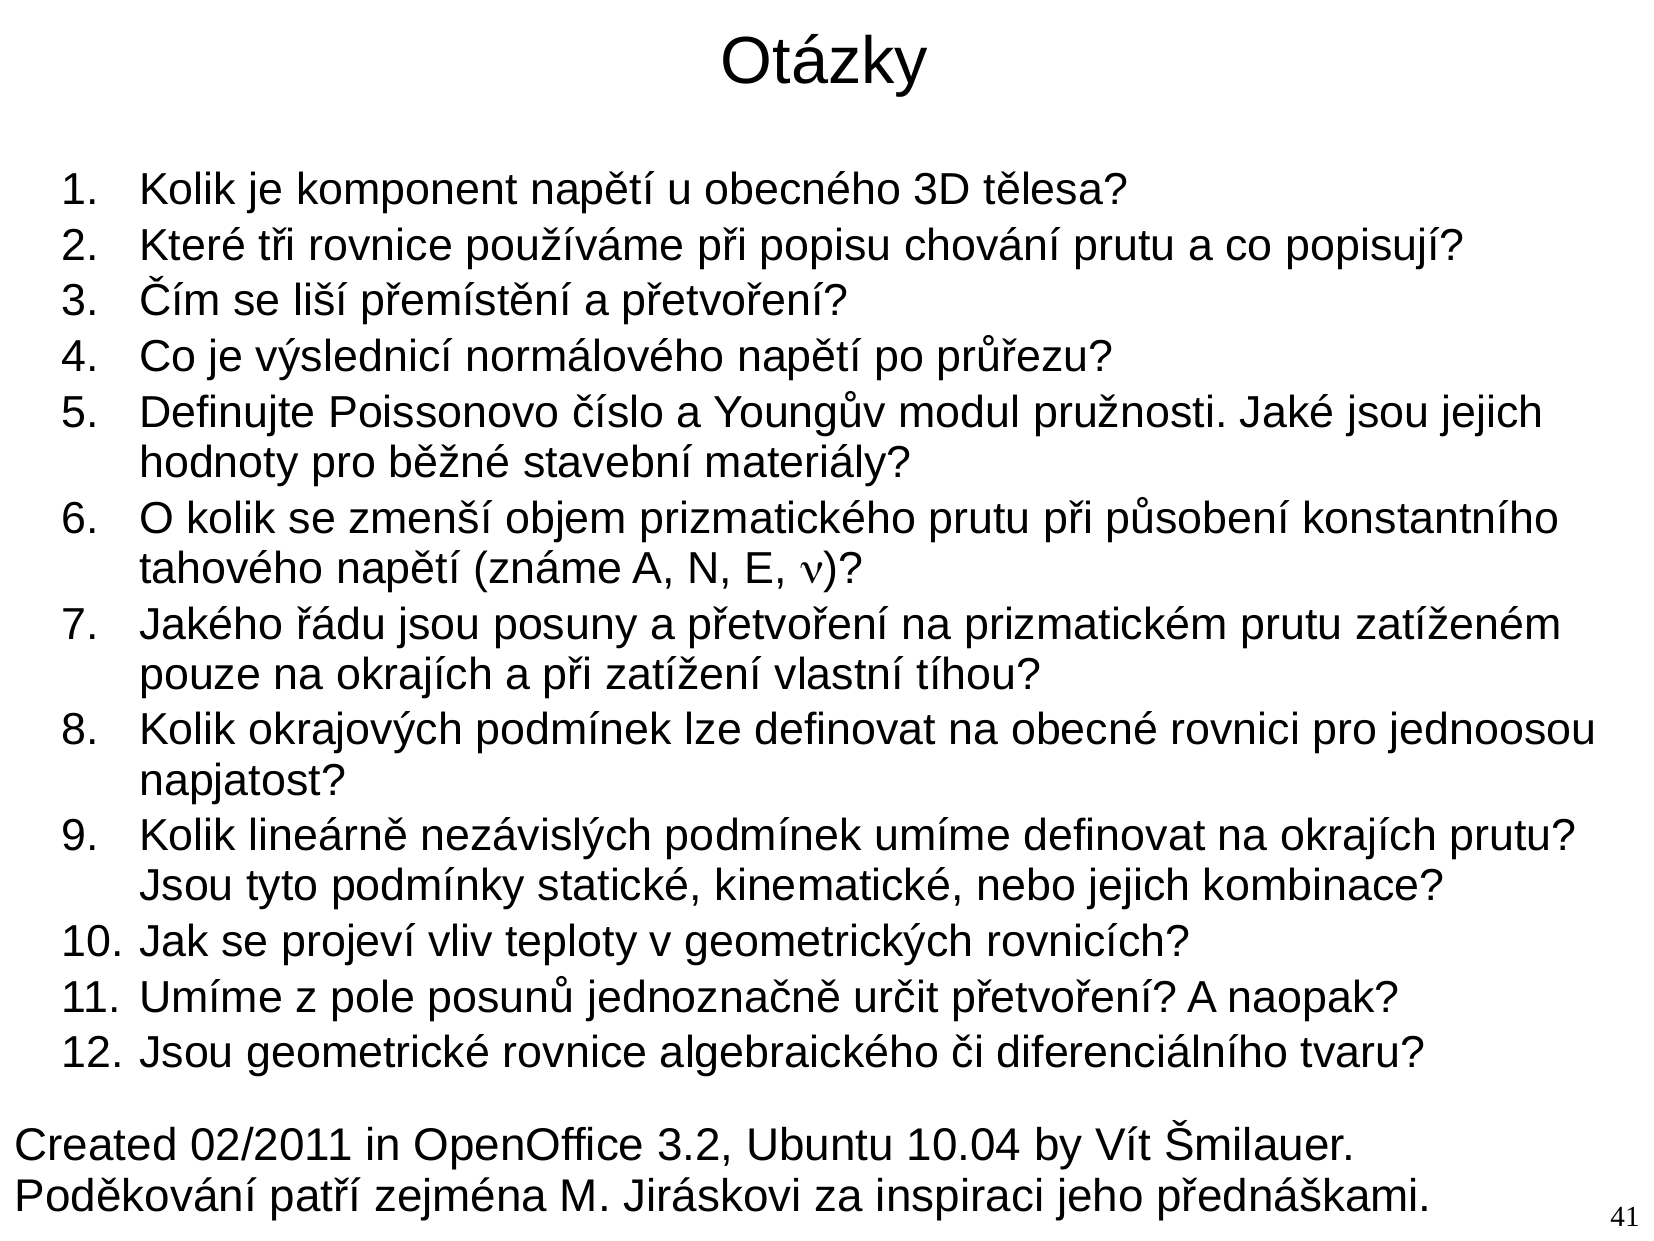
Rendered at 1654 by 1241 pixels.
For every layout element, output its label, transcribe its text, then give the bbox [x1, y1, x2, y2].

text_box Created 02/2011 in OpenOffice 3.2, Ubuntu 10.04 by Vít Šmilauer. Poděkování patří zejména M. Jiráskovi za inspiraci jeho přednáškami. [0, 1111, 1536, 1241]
title Otázky [37, 8, 1613, 113]
list Kolik je komponent napětí u obecného 3D tělesa? Které tři rovnice používáme při popisu chování prutu a co popisují? Čím se liší přemístění a přetvoření? Co je výslednicí normálového napětí po průřezu? Definujte Poissonovo číslo a Youngův modul pružnosti. Jaké jsou jejich hodnoty pro běžné stavební materiály? O kolik se zmenší objem prizmatického prutu při působení konstantního tahového napětí (známe A, N, E, n)? Jakého řádu jsou posuny a přetvoření na prizmatickém prutu zatíženém pouze na okrajích a při zatížení vlastní tíhou? Kolik okrajových podmínek lze definovat na obecné rovnici pro jednoosou napjatost? Kolik lineárně nezávislých podmínek umíme definovat na okrajích prutu? Jsou tyto podmínky statické, kinematické, nebo jejich kombinace? Jak se projeví vliv teploty v geometrických rovnicích? Umíme z pole posunů jednoznačně určit přetvoření? A naopak? Jsou geometrické rovnice algebraického či diferenciálního tvaru? [57, 163, 1608, 1126]
